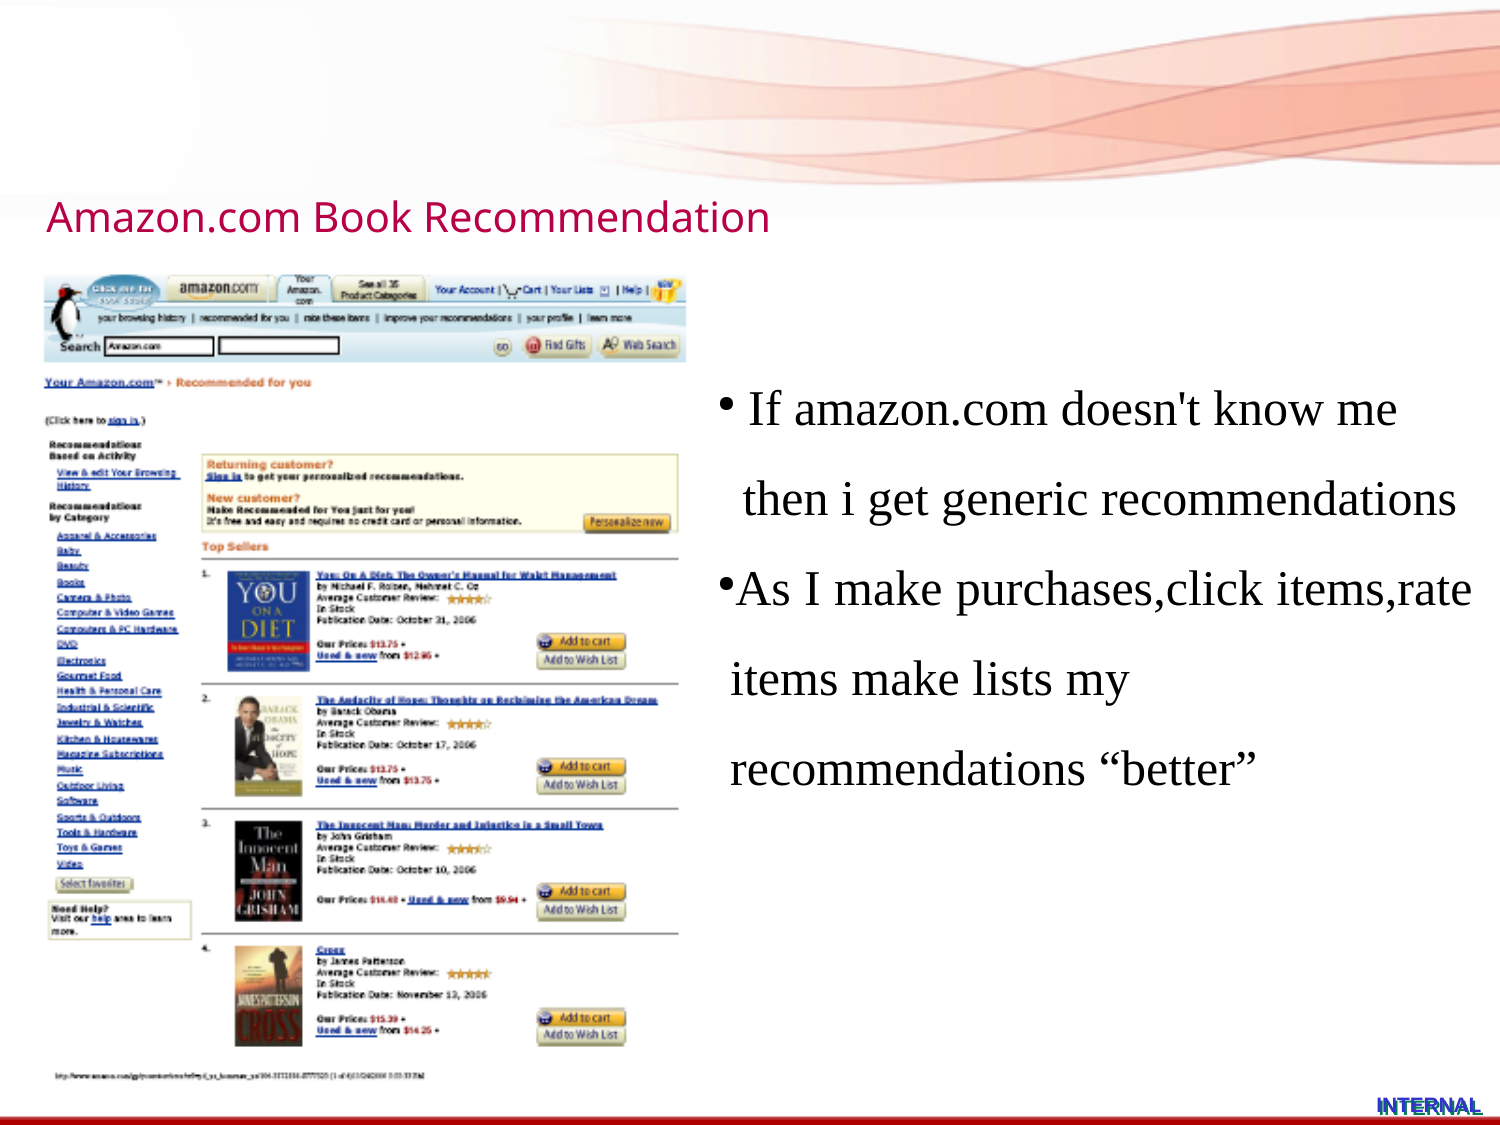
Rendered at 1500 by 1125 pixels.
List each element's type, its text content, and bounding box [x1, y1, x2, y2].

text_box Amazon.com Book Recommendation [31, 183, 869, 249]
picture [0, 0, 1500, 1120]
text_box If amazon.com doesn't know me then i get generic recommendations As I make purchases,click items,rate items make lists my recommendations “better” [702, 337, 1489, 893]
